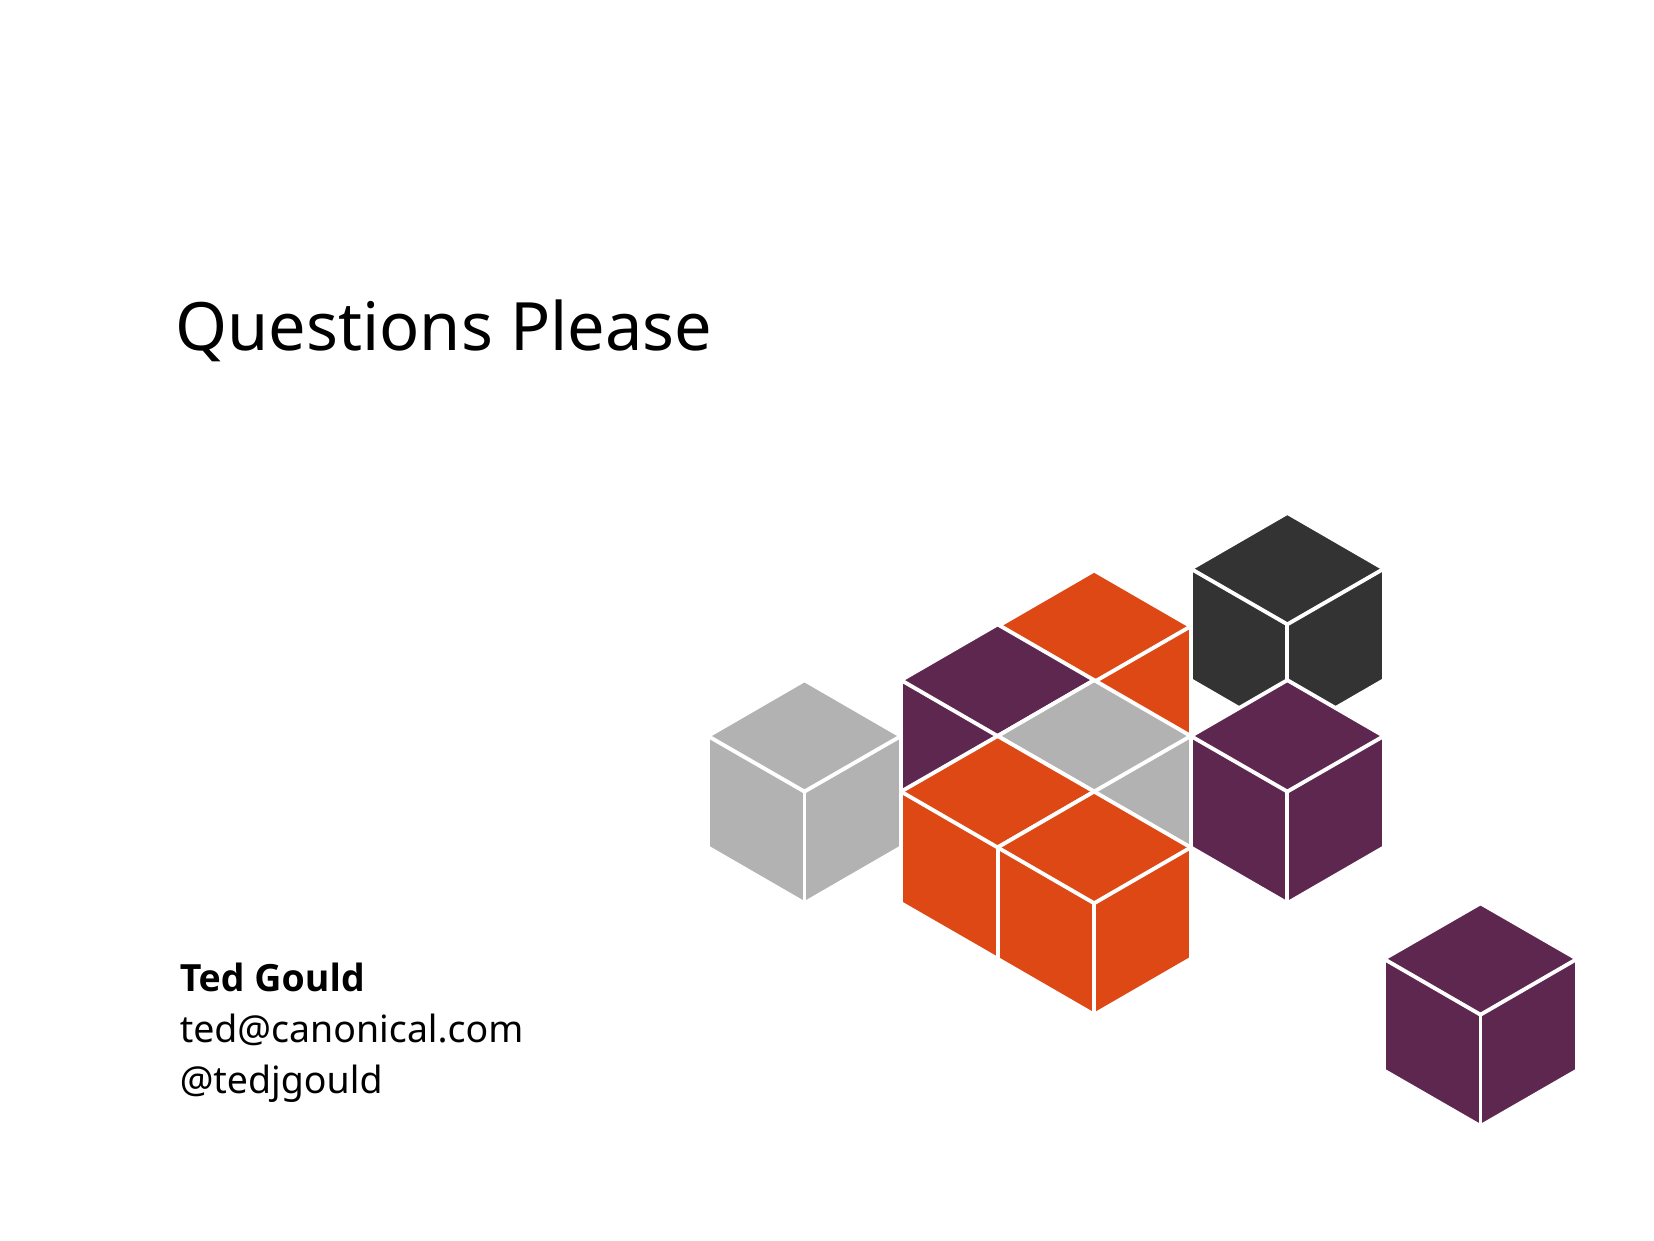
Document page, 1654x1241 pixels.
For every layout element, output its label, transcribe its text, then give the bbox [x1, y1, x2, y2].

picture [705, 510, 1580, 1130]
text_box Ted Gould ted@canonical.com @tedjgould [165, 943, 676, 1171]
text_box Questions Please [160, 272, 1211, 362]
